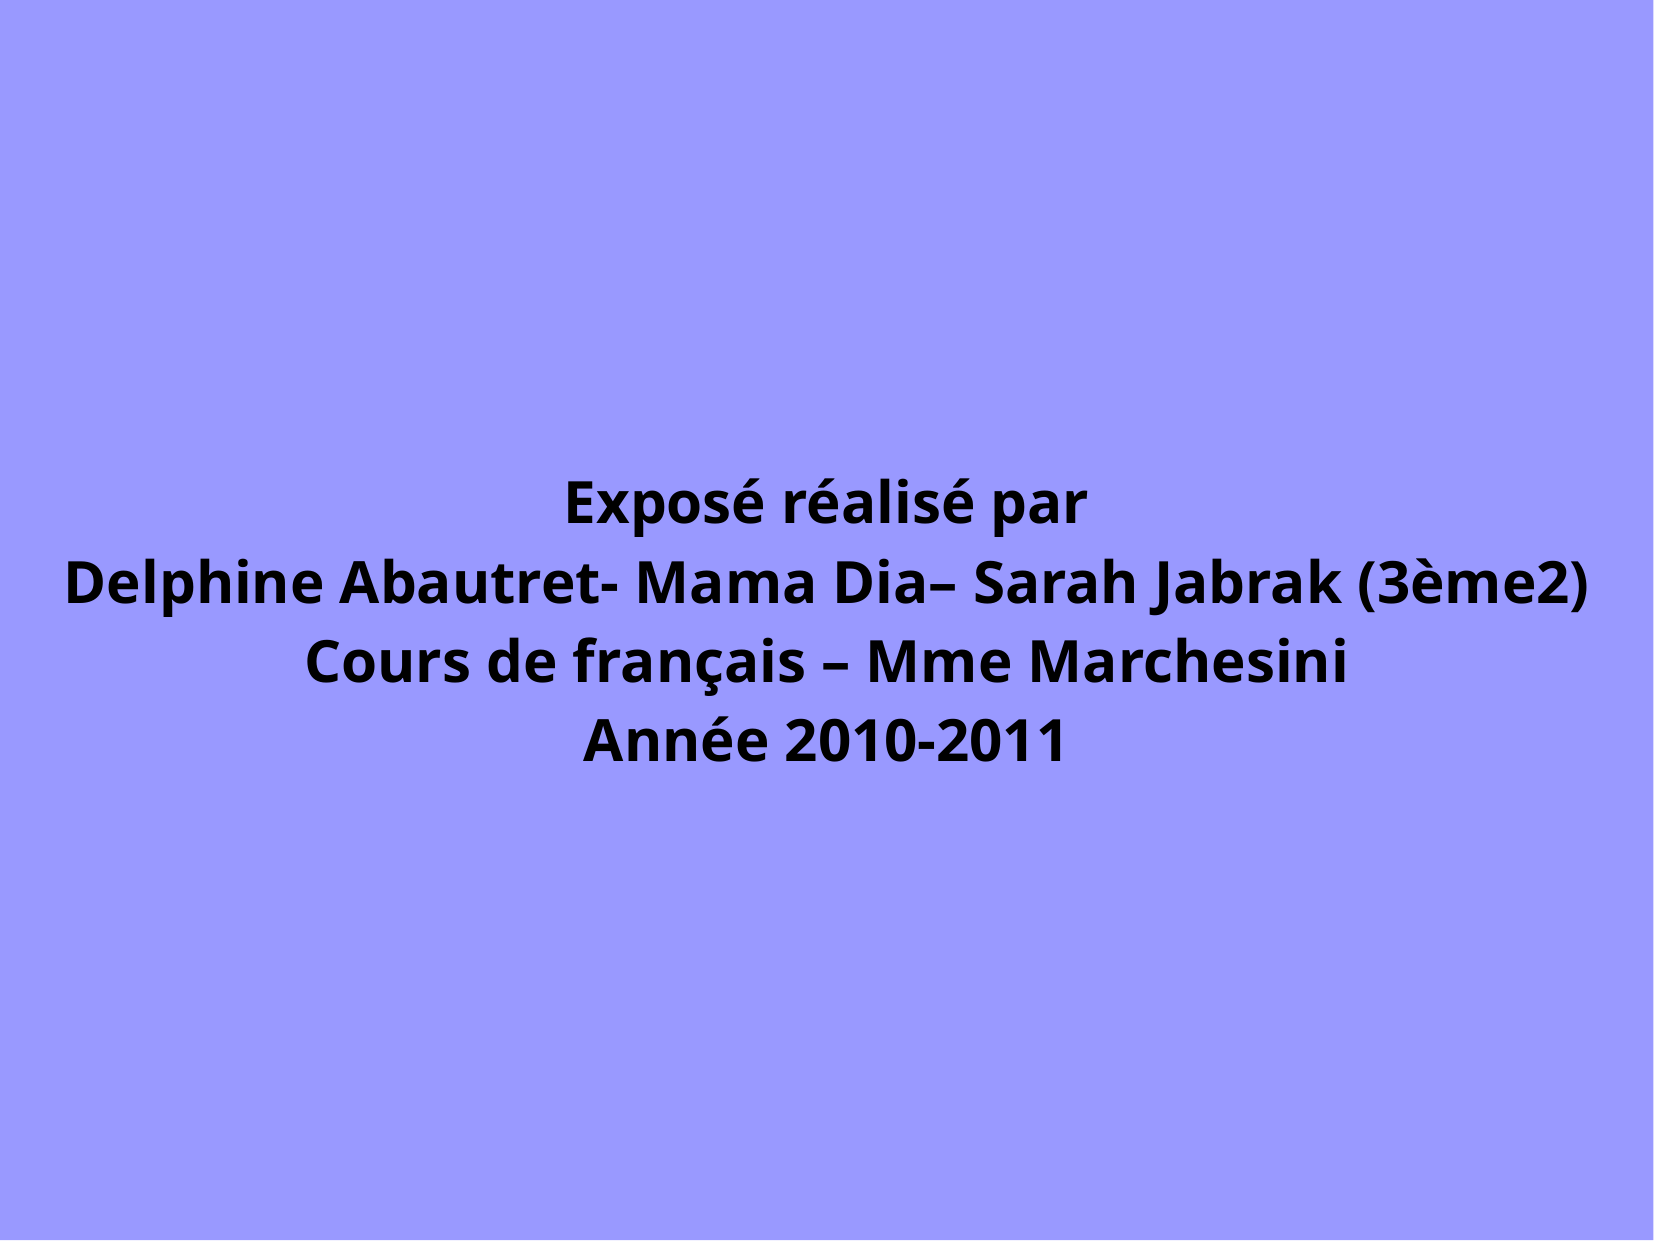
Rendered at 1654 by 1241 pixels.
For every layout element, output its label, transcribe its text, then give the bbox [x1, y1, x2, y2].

subtitle Exposé réalisé par Delphine Abautret- Mama Dia– Sarah Jabrak (3ème2) Cours de français – Mme Marchesini Année 2010-2011 [0, 0, 1654, 1241]
